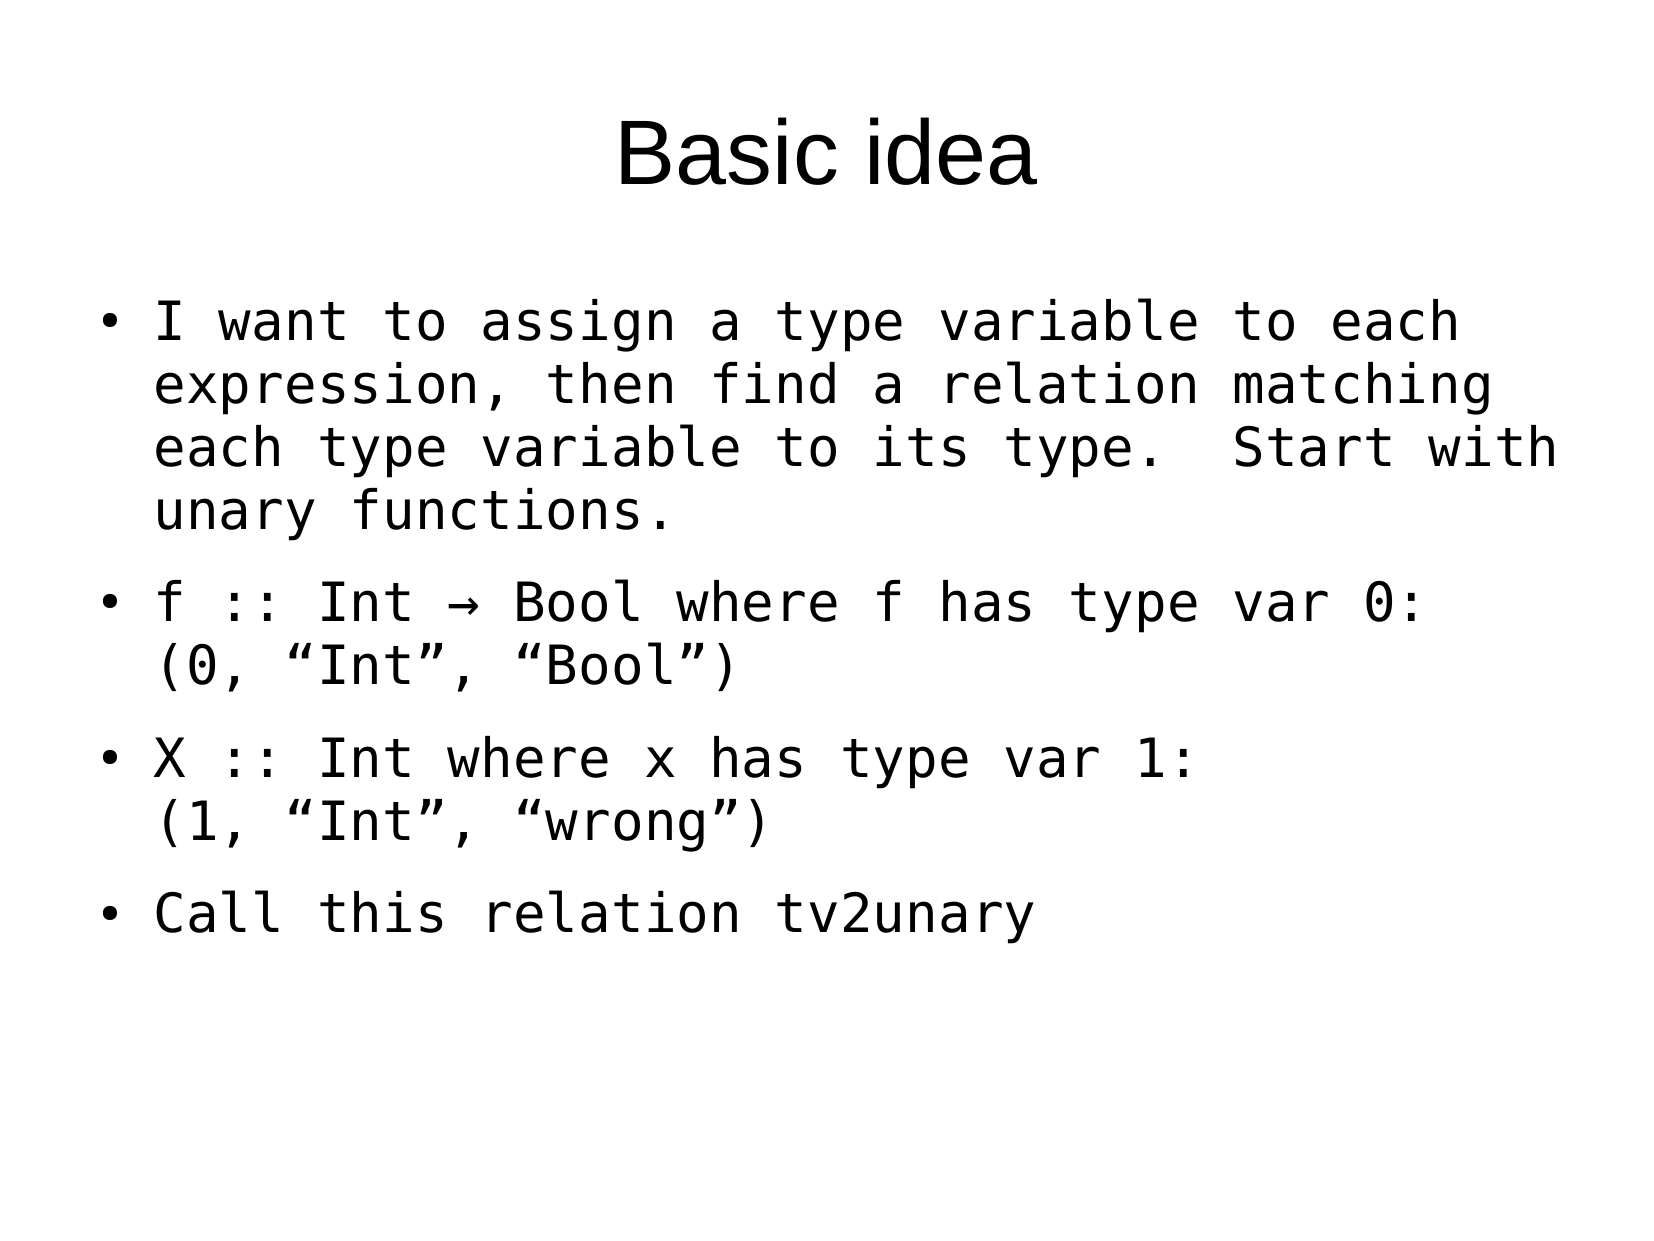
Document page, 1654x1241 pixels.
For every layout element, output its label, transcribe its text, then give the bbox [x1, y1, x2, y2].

title Basic idea [82, 49, 1571, 257]
list I want to assign a type variable to each expression, then find a relation matching each type variable to its type. Start with unary functions. f :: Int → Bool where f has type var 0: (0, “Int”, “Bool”) X :: Int where x has type var 1: (1, “Int”, “wrong”) Call this relation tv2unary [82, 290, 1571, 1010]
